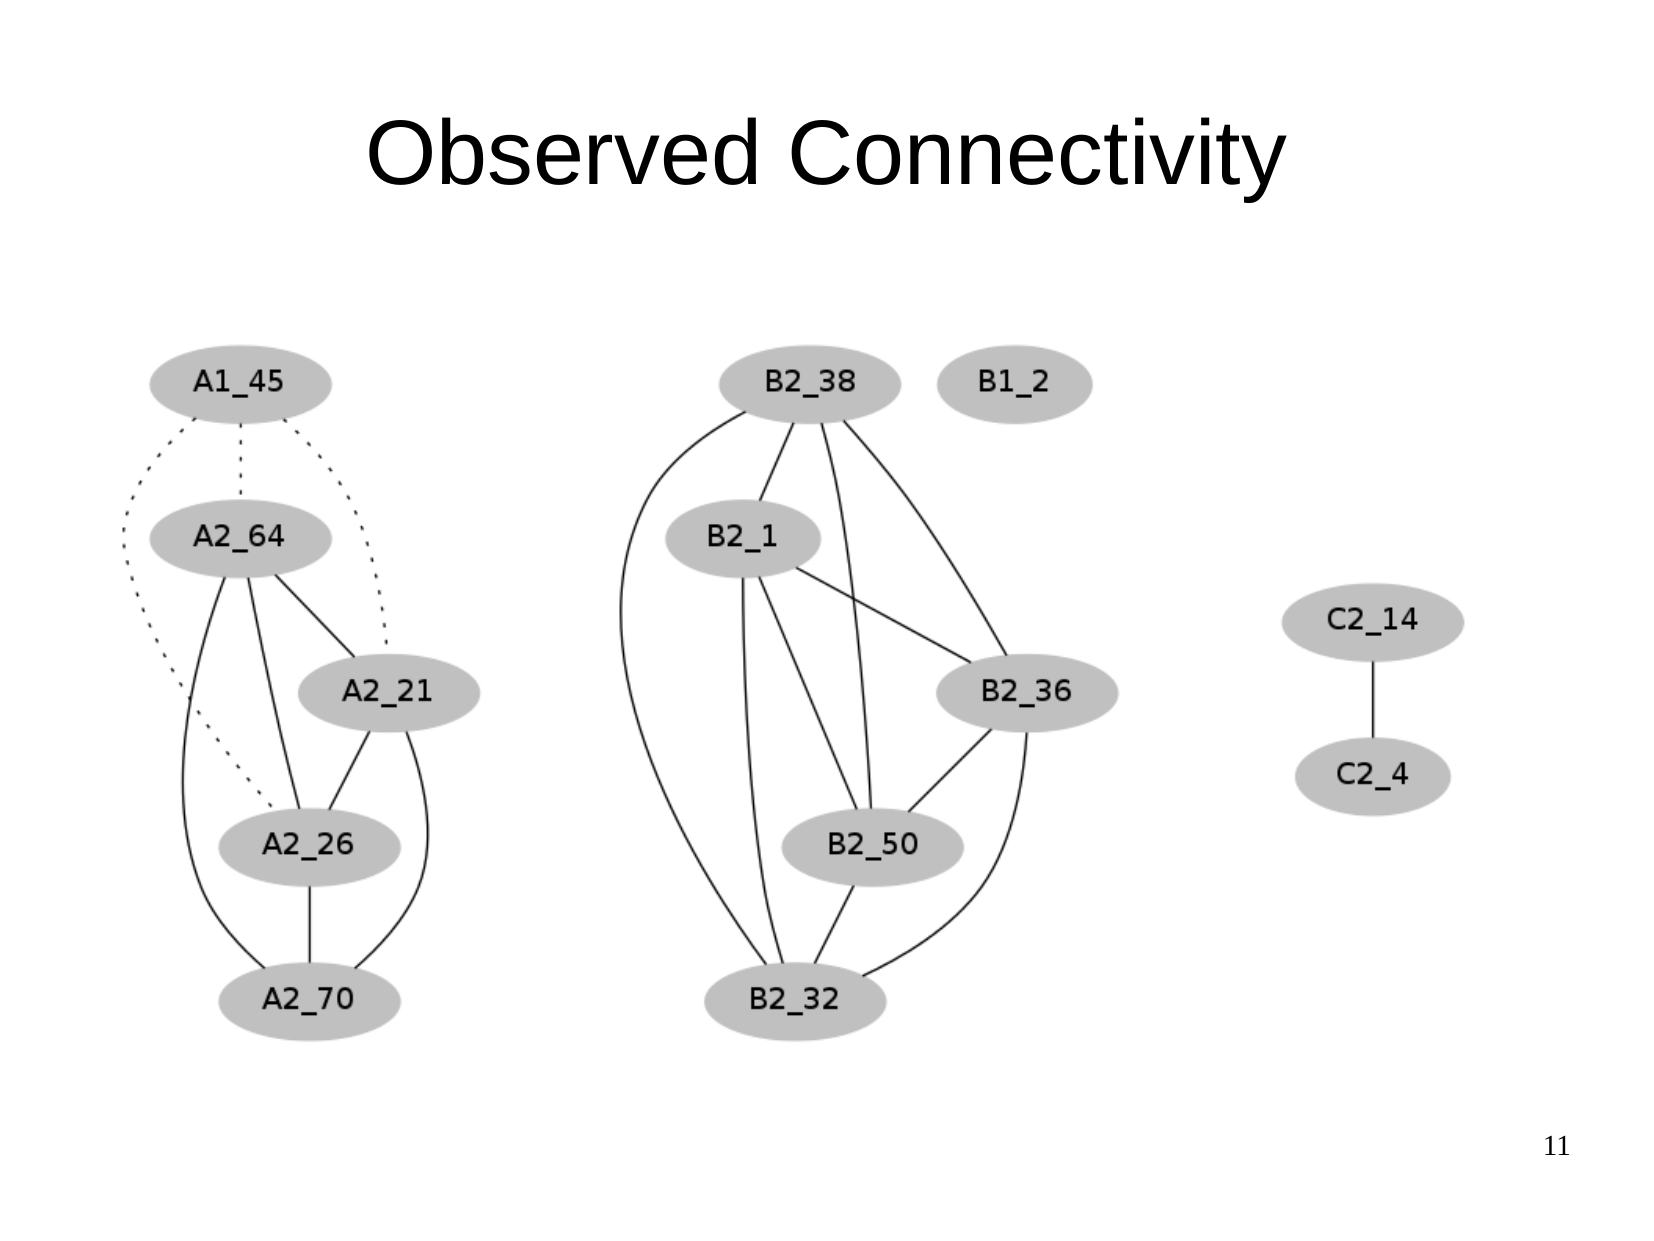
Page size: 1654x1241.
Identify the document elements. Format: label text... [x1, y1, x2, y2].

title Observed Connectivity [82, 49, 1571, 257]
picture [1275, 575, 1471, 826]
picture [612, 337, 1126, 1050]
picture [115, 337, 488, 1050]
